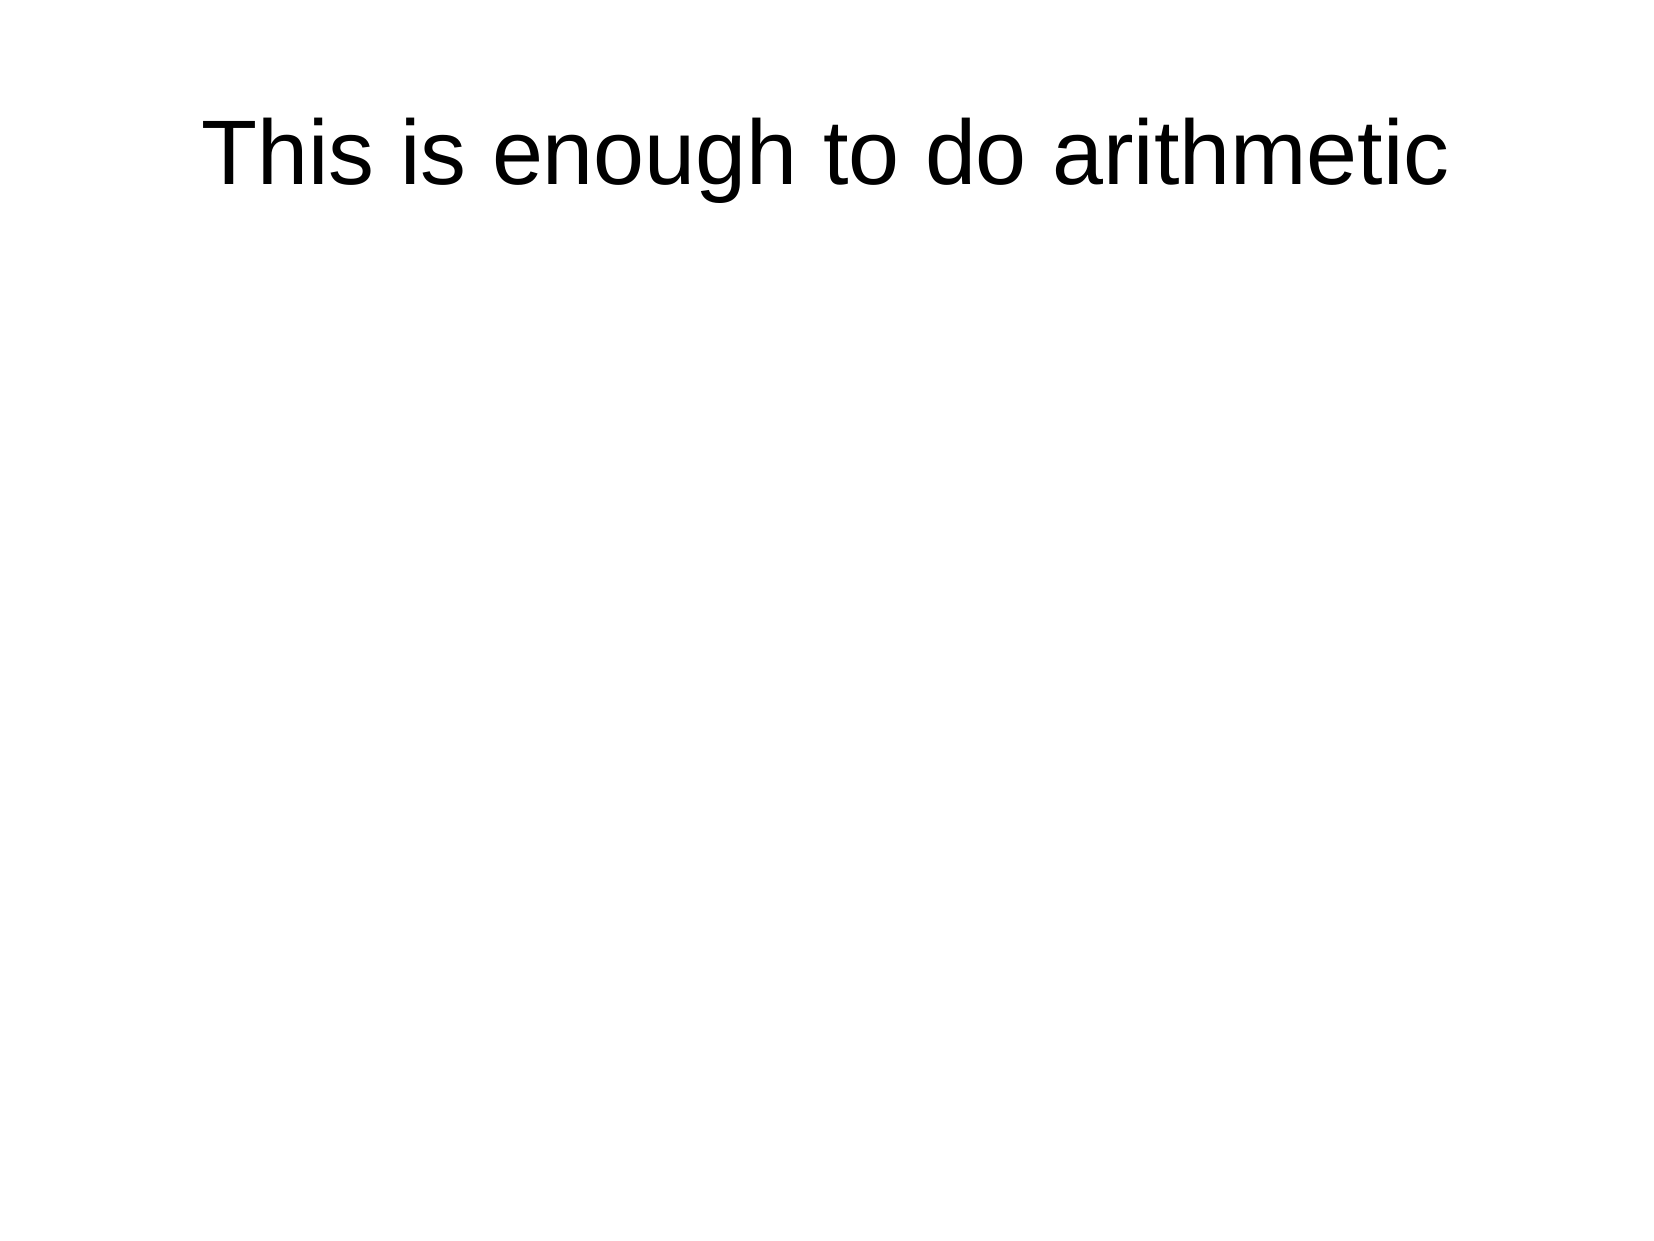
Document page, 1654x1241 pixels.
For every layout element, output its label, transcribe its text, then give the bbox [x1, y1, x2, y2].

title This is enough to do arithmetic [82, 49, 1571, 257]
